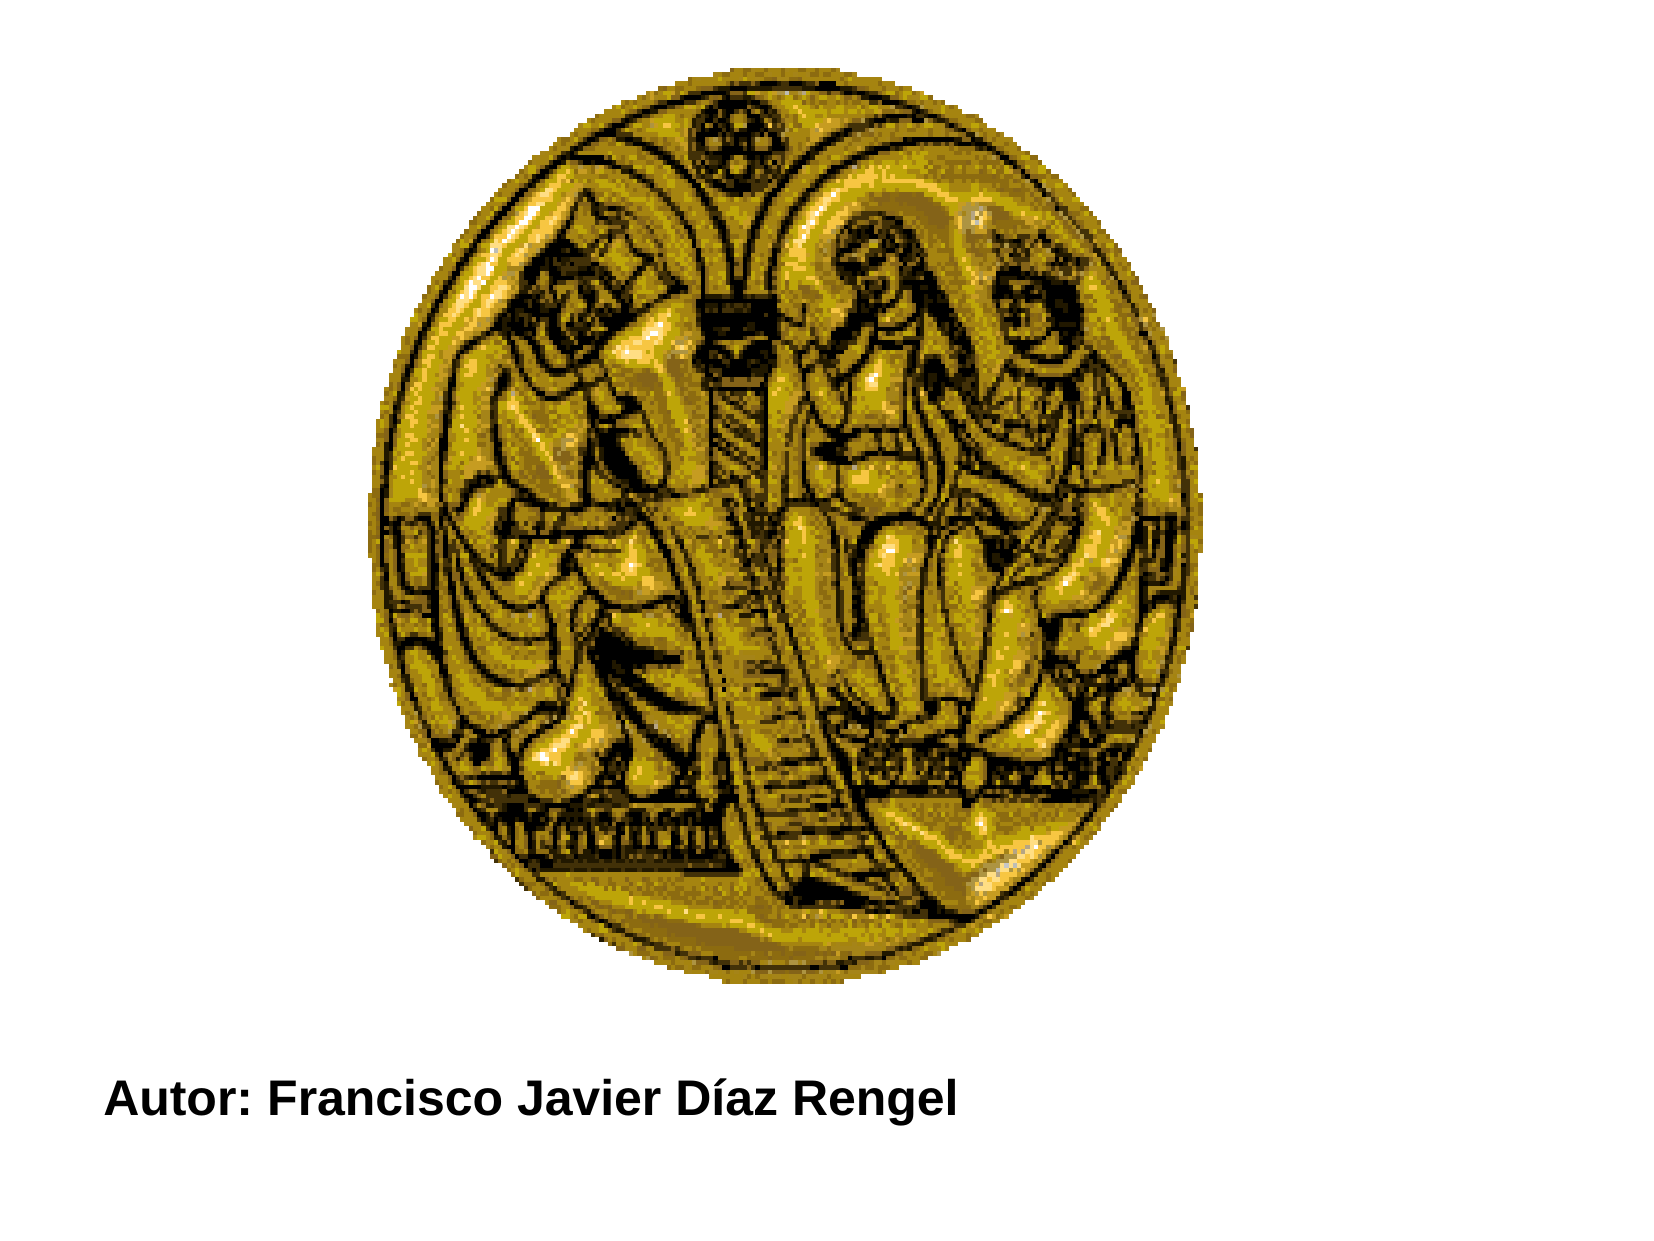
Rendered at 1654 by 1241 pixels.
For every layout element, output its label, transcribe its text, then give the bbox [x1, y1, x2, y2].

text_box Autor: Francisco Javier Díaz Rengel [88, 1062, 974, 1135]
picture [368, 68, 1203, 984]
